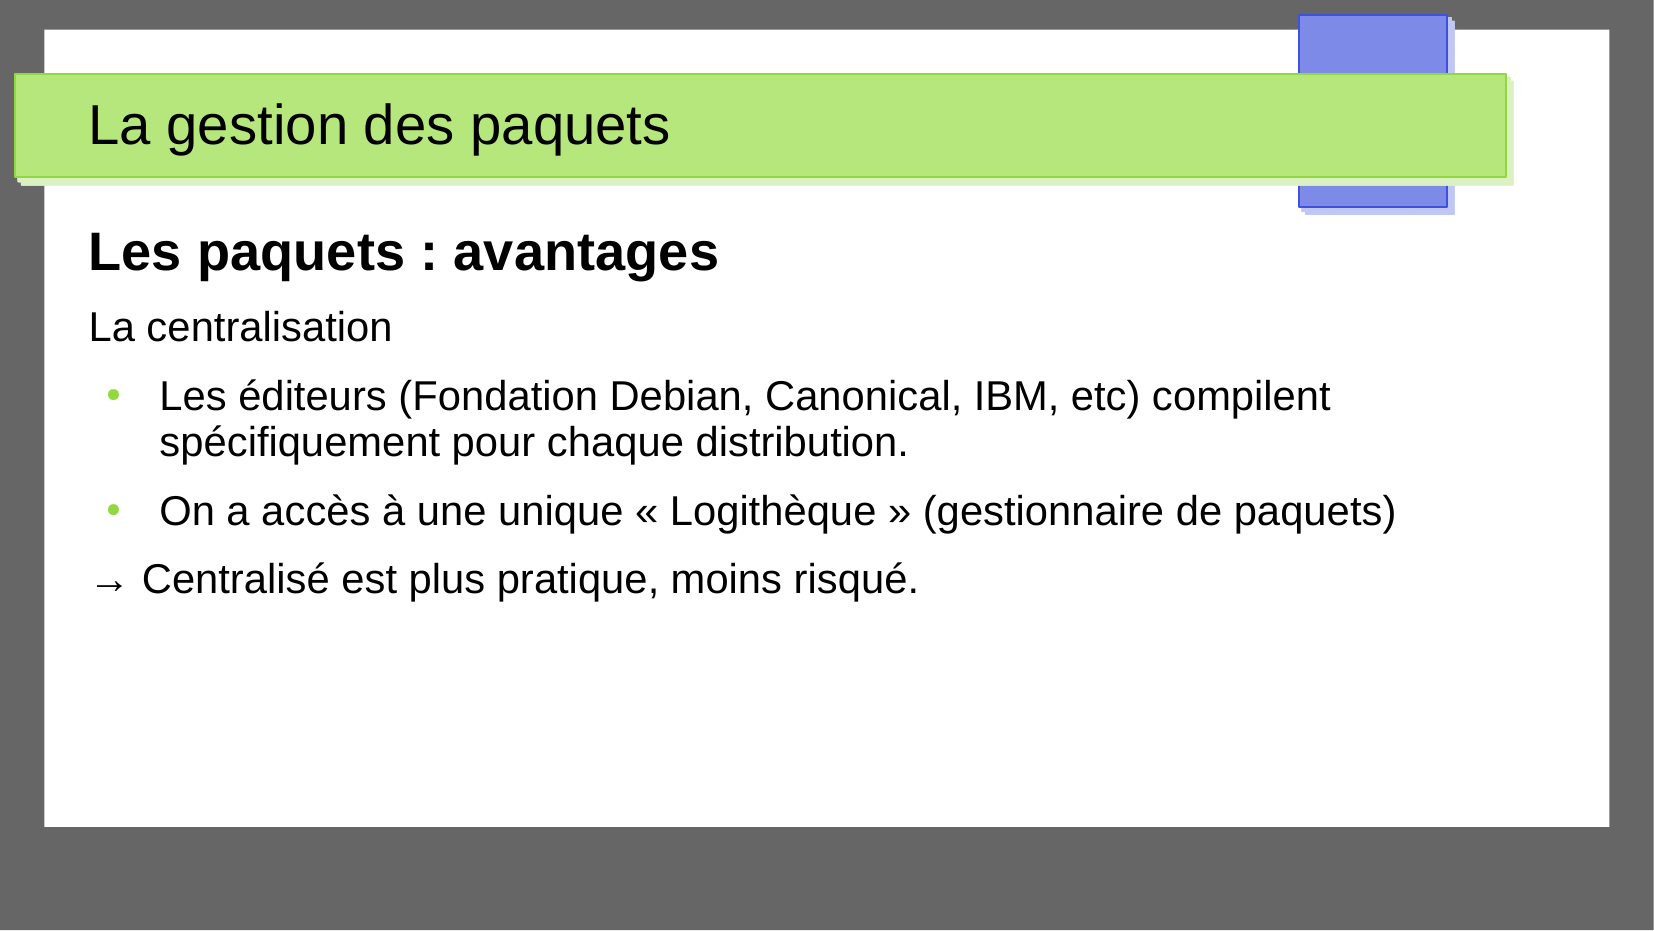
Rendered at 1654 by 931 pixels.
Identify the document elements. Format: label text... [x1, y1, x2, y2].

title La gestion des paquets [88, 73, 1506, 178]
list Les paquets : avantages La centralisation Les éditeurs (Fondation Debian, Canonical, IBM, etc) compilent spécifiquement pour chaque distribution. On a accès à une unique « Logithèque » (gestionnaire de paquets) → Centralisé est plus pratique, moins risqué. [88, 221, 1565, 813]
